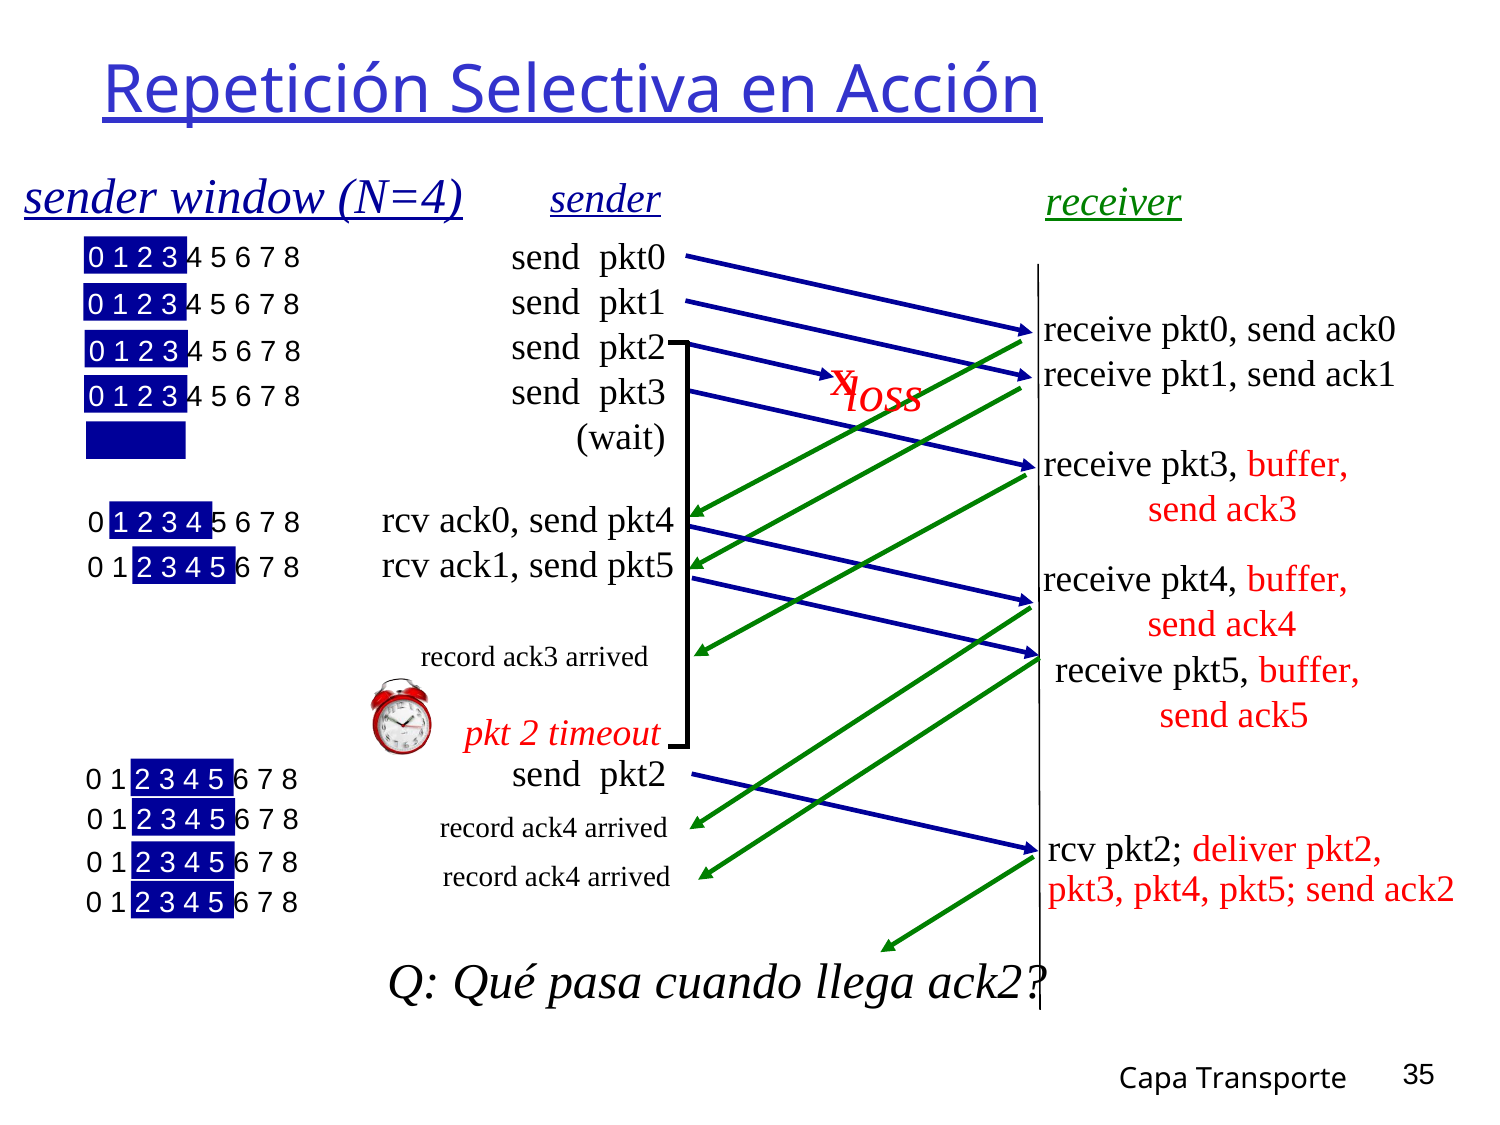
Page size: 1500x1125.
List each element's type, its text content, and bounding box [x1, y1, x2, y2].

text_box record ack3 arrived [406, 629, 665, 680]
text_box 0 1 2 3 4 5 6 7 8 [74, 324, 325, 375]
text_box sender [535, 163, 677, 229]
text_box loss [830, 353, 939, 429]
text_box rcv ack0, send pkt4 rcv ack1, send pkt5 [367, 487, 685, 638]
text_box 0 1 2 3 4 5 6 7 8 [71, 835, 322, 875]
text_box receive pkt5, buffer, send ack5 [1040, 637, 1385, 743]
text_box rcv pkt2; deliver pkt2, pkt3, pkt4, pkt5; send ack2 [1033, 821, 1471, 918]
text_box receiver [1030, 166, 1197, 232]
text_box send pkt0 send pkt1 send pkt2 send pkt3 (wait) [496, 224, 681, 465]
text_box record ack4 arrived [425, 800, 684, 851]
text_box 0 1 2 3 4 5 6 7 8 [73, 369, 324, 420]
text_box receive pkt4, buffer, send ack4 [1028, 546, 1373, 653]
text_box receive pkt0, send ack0 receive pkt1, send ack1 receive pkt3, buffer, send ack3 [1028, 296, 1412, 538]
text_box 0 1 2 3 4 5 6 7 8 [72, 277, 324, 328]
text_box send pkt2 [497, 746, 682, 800]
text_box record ack4 arrived [428, 849, 687, 900]
text_box pkt 2 timeout [449, 711, 676, 761]
text_box sender window (N=4) [8, 155, 479, 232]
text_box 0 1 2 3 4 5 6 7 8 [70, 752, 321, 804]
text_box 0 1 2 3 4 5 6 7 8 [73, 232, 324, 277]
picture [363, 675, 435, 755]
text_box 0 1 2 3 4 5 6 7 8 [72, 792, 323, 843]
text_box Q: Qué pasa cuando llega ack2? [372, 941, 1063, 1017]
text_box 0 1 2 3 4 5 6 7 8 [73, 495, 324, 547]
text_box [86, 421, 186, 459]
text_box 0 1 2 3 4 5 6 7 8 [72, 540, 323, 592]
text_box 0 1 2 3 4 5 6 7 8 [71, 875, 322, 926]
text_box X [814, 350, 872, 411]
title Repetición Selectiva en Acción [87, 15, 1463, 158]
